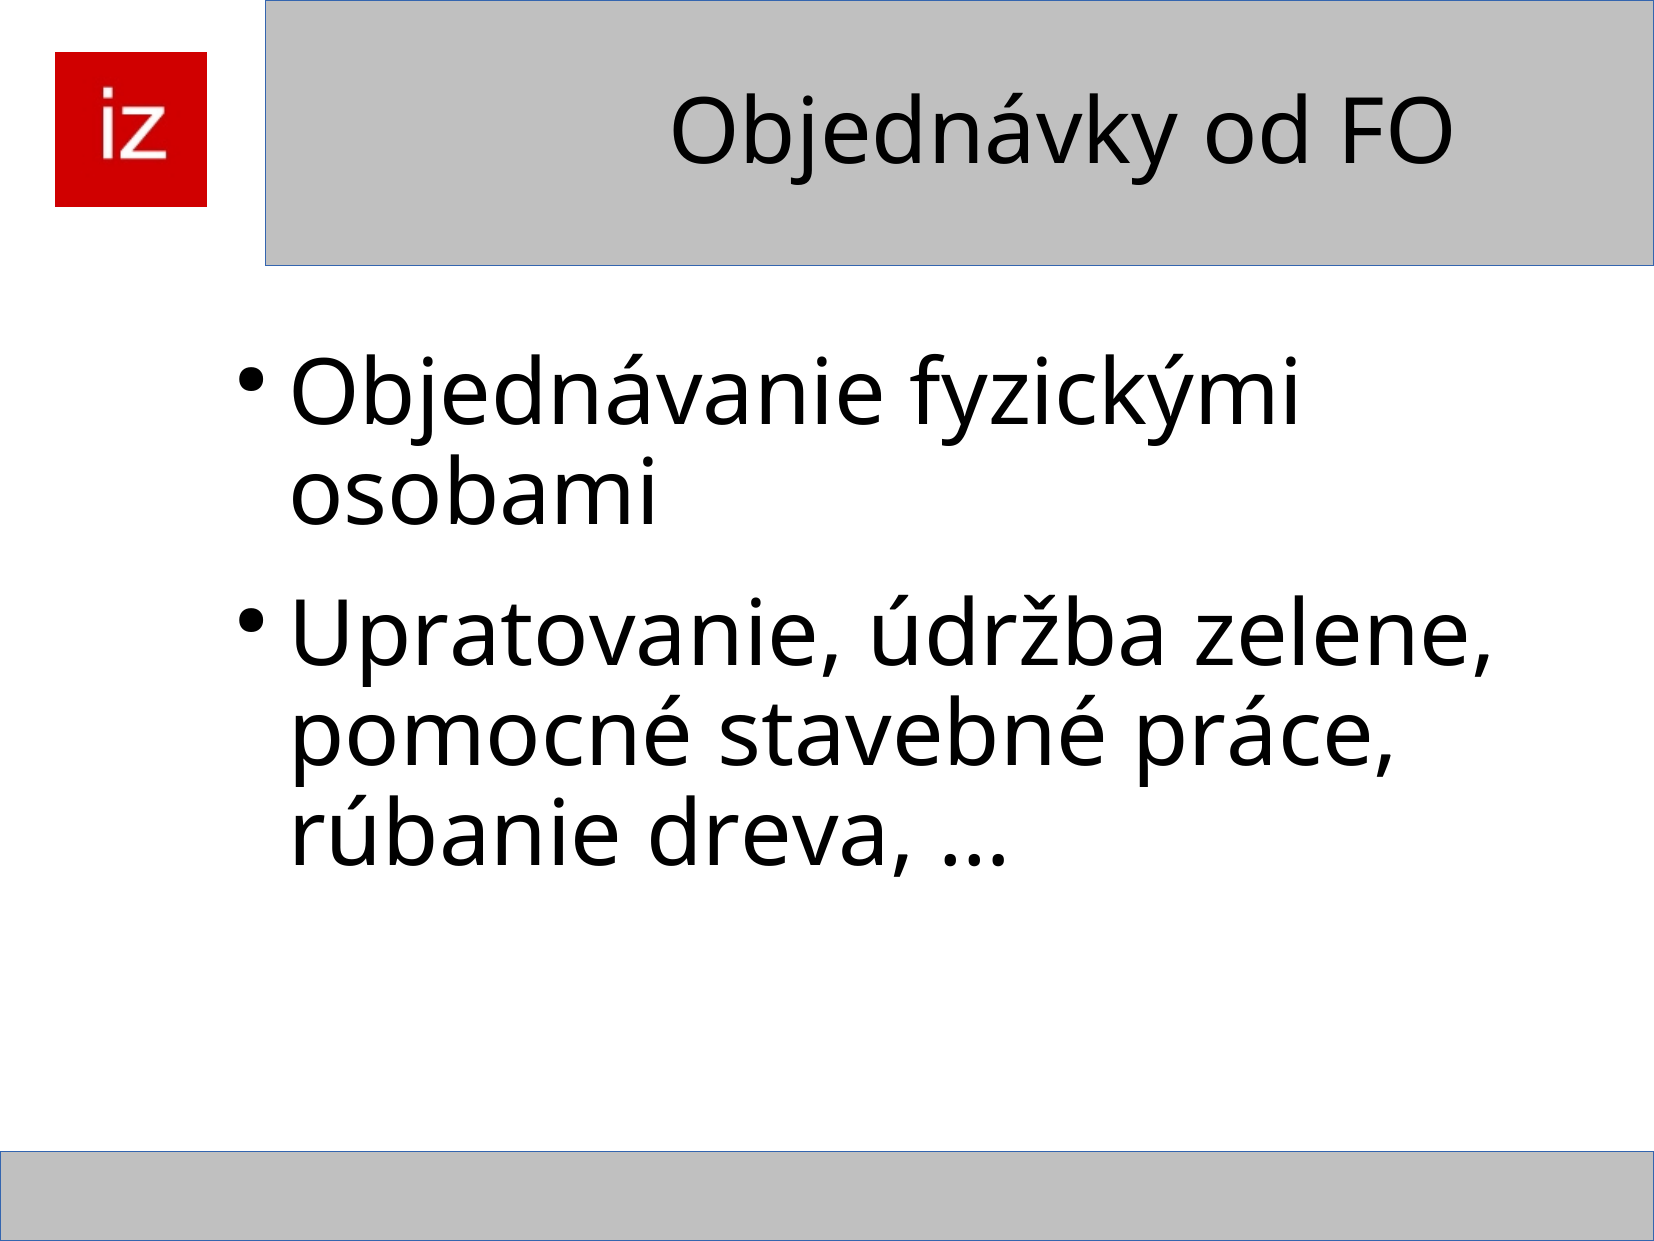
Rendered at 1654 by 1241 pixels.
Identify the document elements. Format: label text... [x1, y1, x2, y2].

picture [55, 52, 207, 207]
list Objednávanie fyzickými osobami Upratovanie, údržba zelene, pomocné stavebné práce, rúbanie dreva, … [121, 344, 1533, 1126]
title Objednávky od FO [561, 29, 1565, 237]
